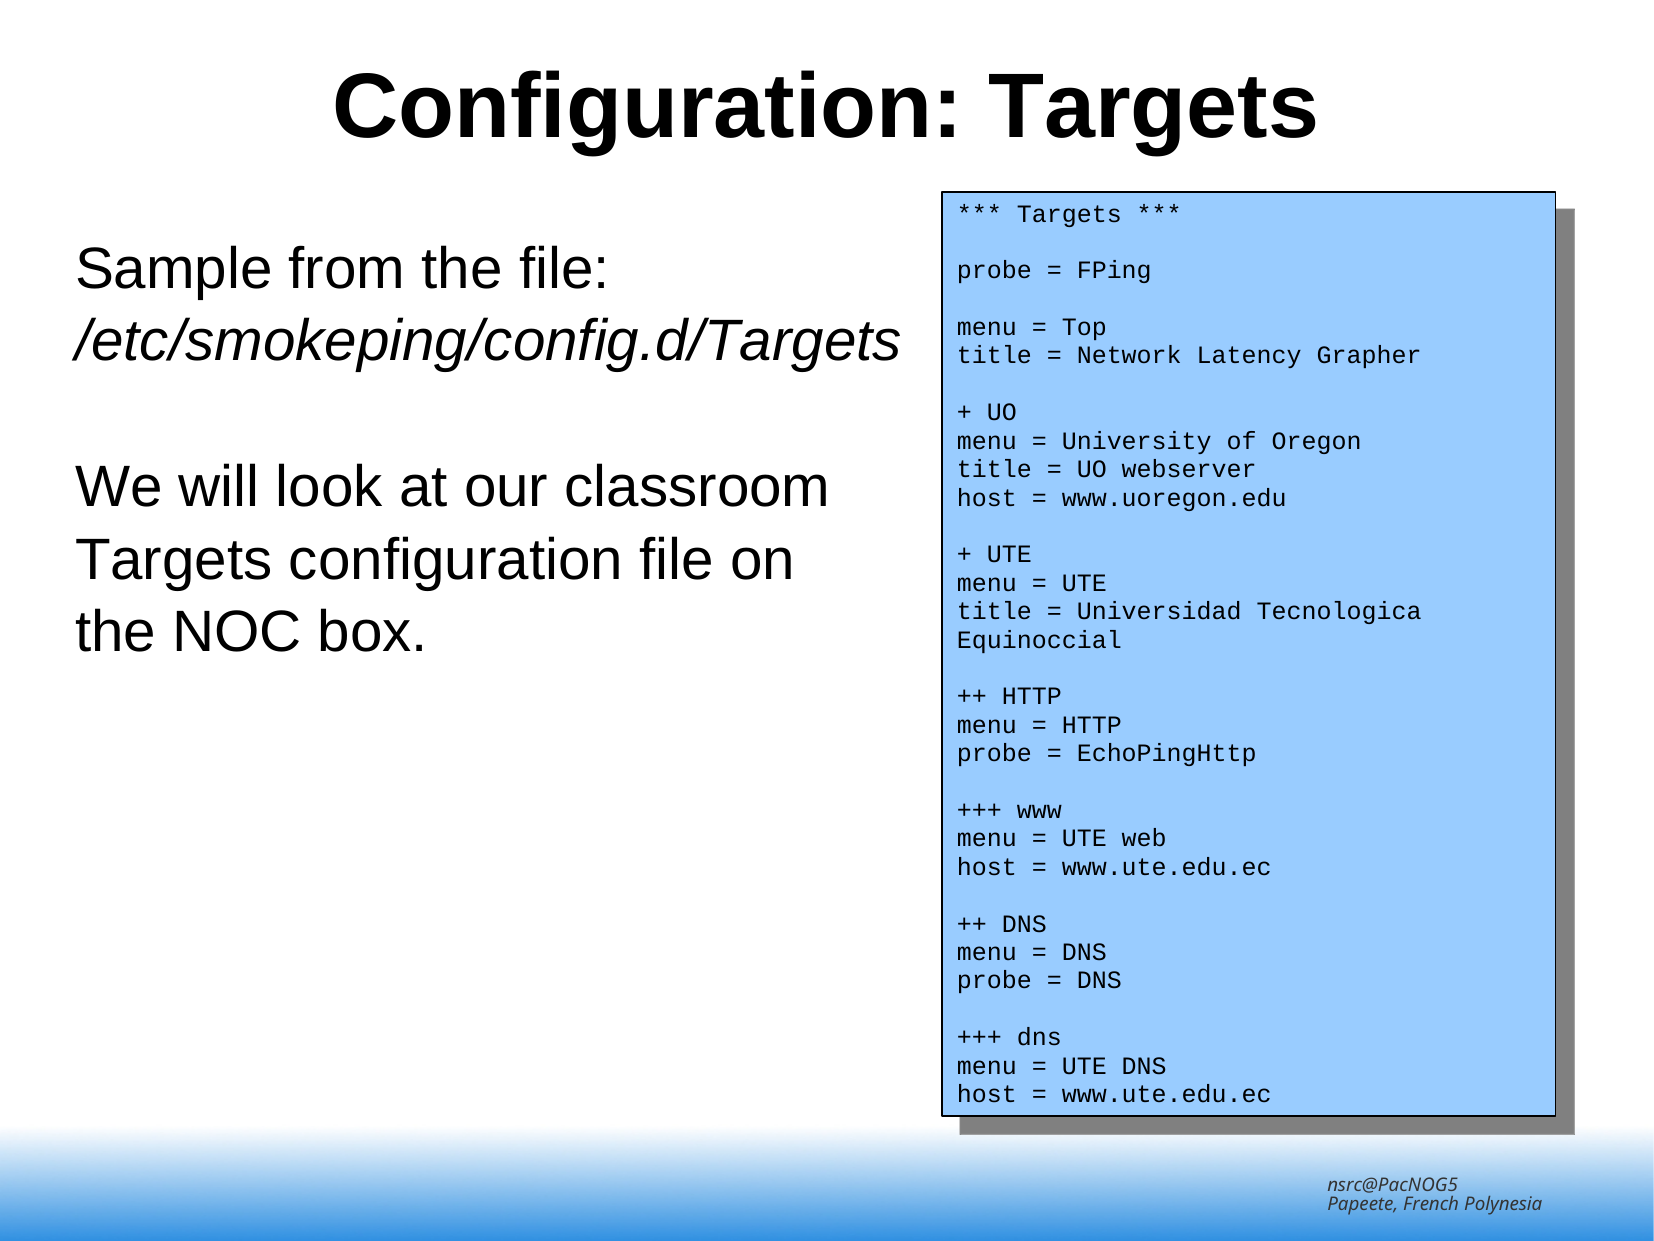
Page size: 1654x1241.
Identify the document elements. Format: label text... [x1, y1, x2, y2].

text_box Sample from the file: /etc/smokeping/config.d/Targets We will look at our classroom Targets configuration file on the NOC box. [60, 219, 919, 671]
picture [0, 1124, 1654, 1241]
text_box *** Targets *** probe = FPing menu = Top title = Network Latency Grapher + UO menu = University of Oregon title = UO webserver host = www.uoregon.edu + UTE menu = UTE title = Universidad Tecnologica Equinoccial ++ HTTP menu = HTTP probe = EchoPingHttp +++ www menu = UTE web host = www.ute.edu.ec ++ DNS menu = DNS probe = DNS +++ dns menu = UTE DNS host = www.ute.edu.ec [942, 191, 1556, 1116]
title Configuration: Targets [82, 19, 1571, 188]
